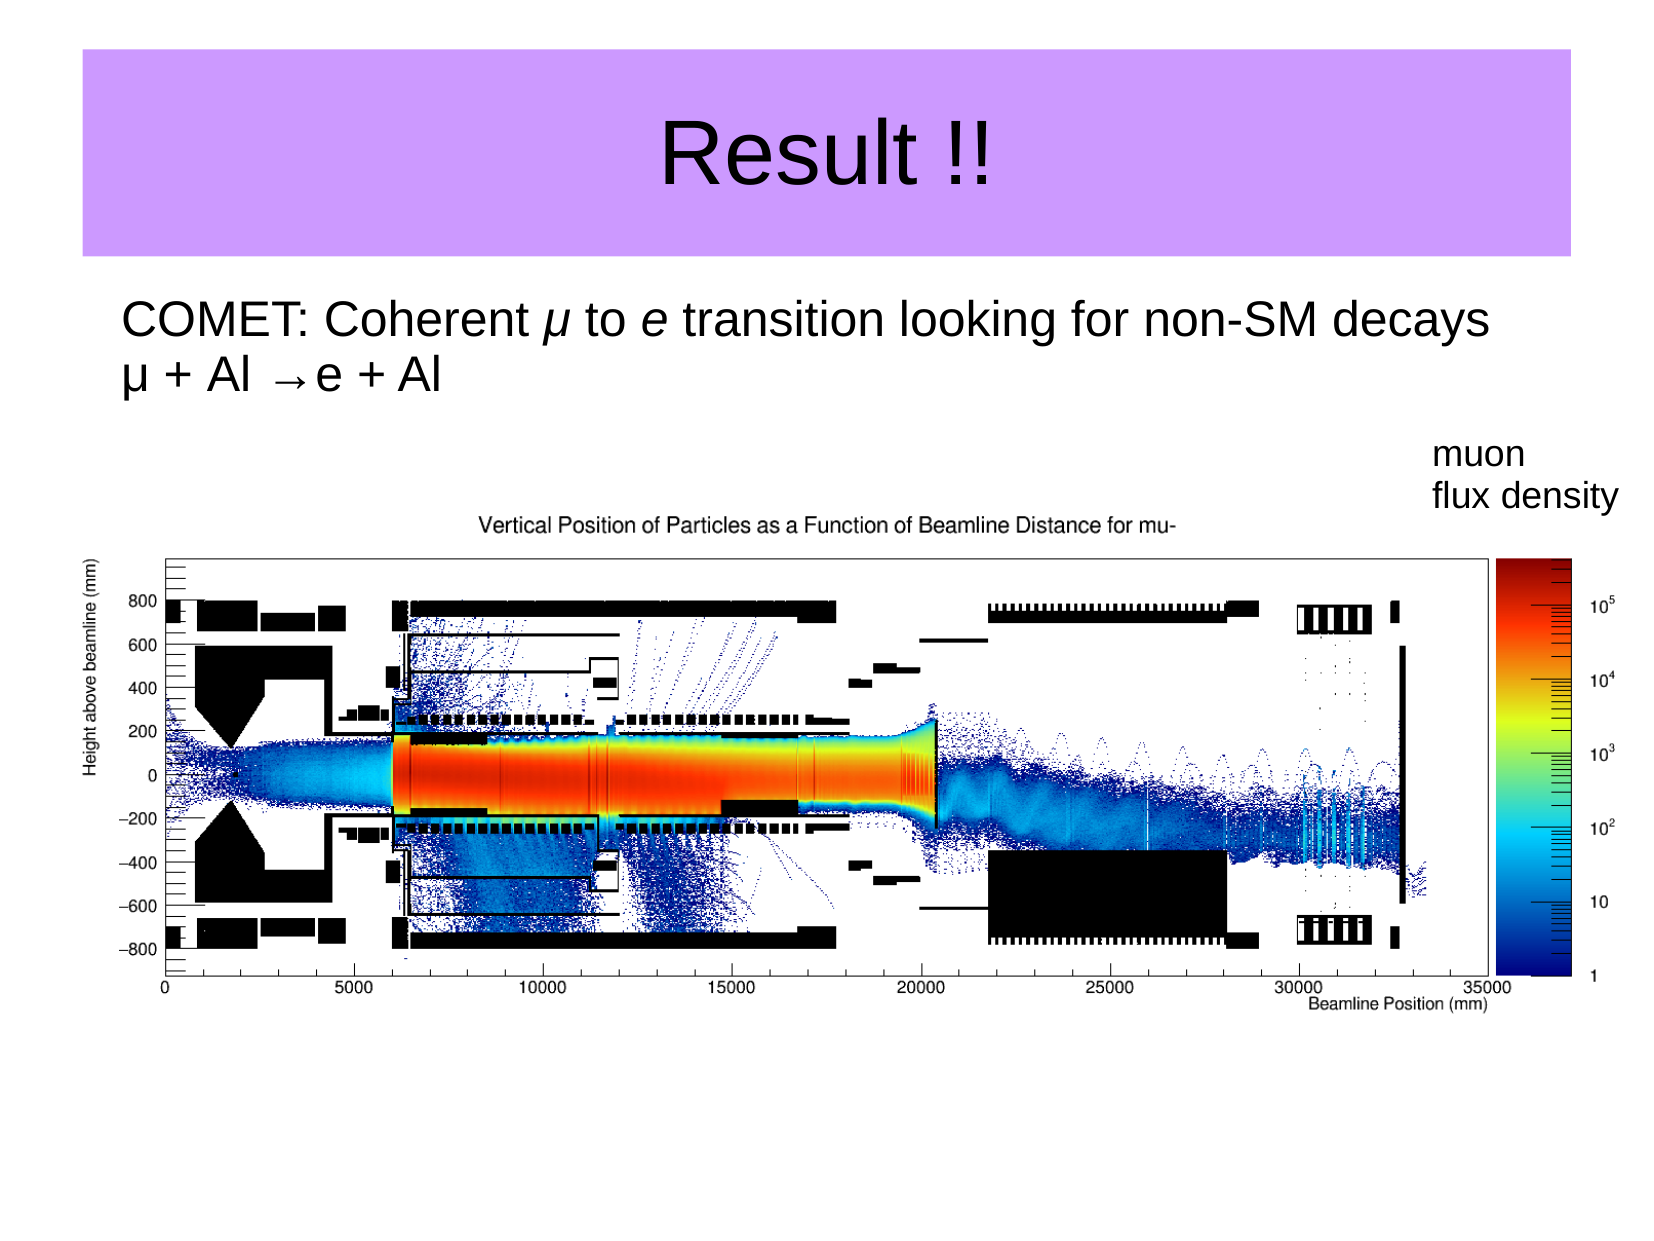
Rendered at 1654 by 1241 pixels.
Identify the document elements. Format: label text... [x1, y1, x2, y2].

title Result !! [82, 49, 1571, 257]
text_box muon flux density [1417, 425, 1635, 524]
picture [0, 507, 1654, 1028]
text_box COMET: Coherent μ to e transition looking for non-SM decays μ + Al →e + Al [106, 283, 1506, 410]
